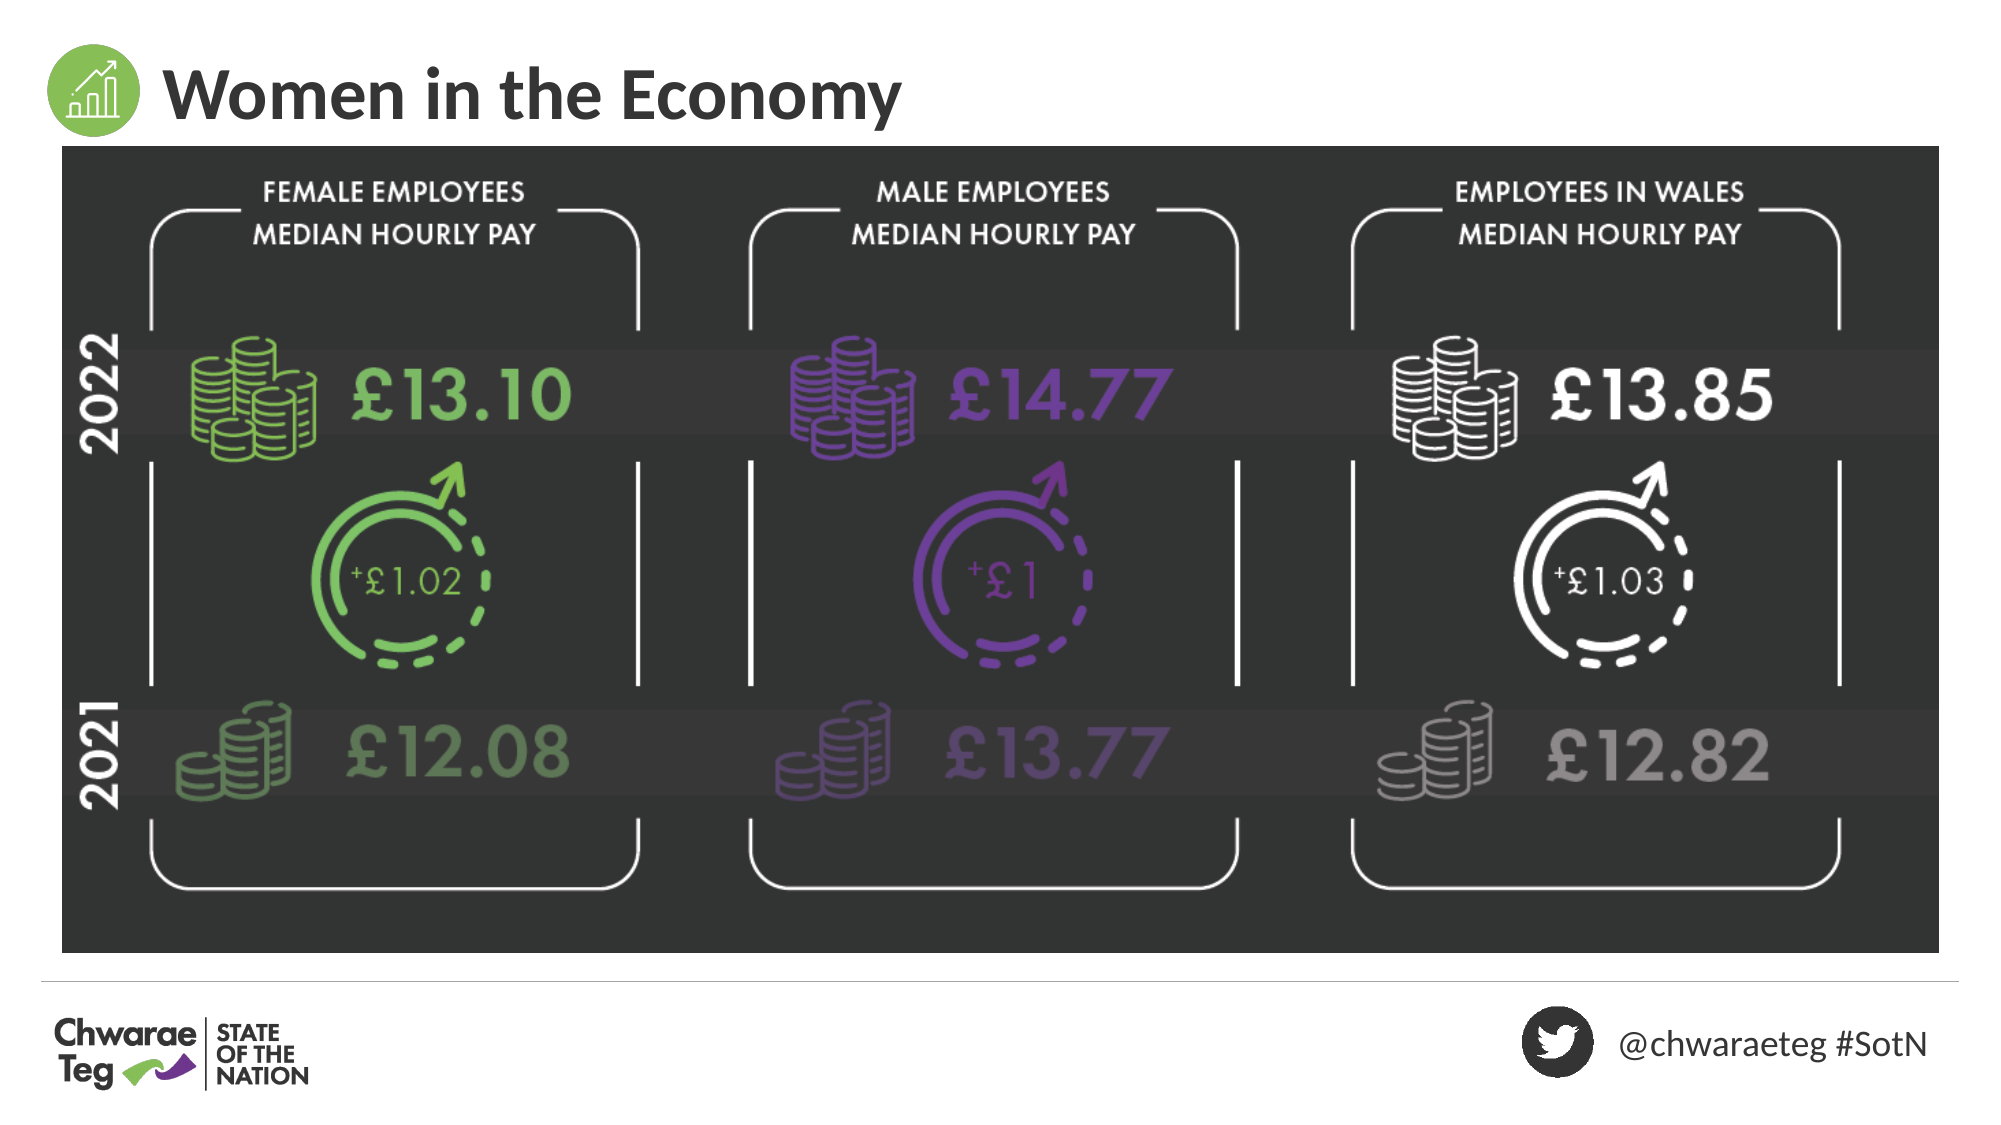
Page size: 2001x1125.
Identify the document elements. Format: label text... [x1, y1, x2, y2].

picture [18, 998, 352, 1104]
picture [1514, 998, 1602, 1085]
text_box Women in the Economy [148, 37, 1327, 144]
picture [41, 37, 148, 144]
text_box @chwaraeteg #SotN [1601, 1011, 1983, 1072]
picture [62, 146, 1939, 953]
